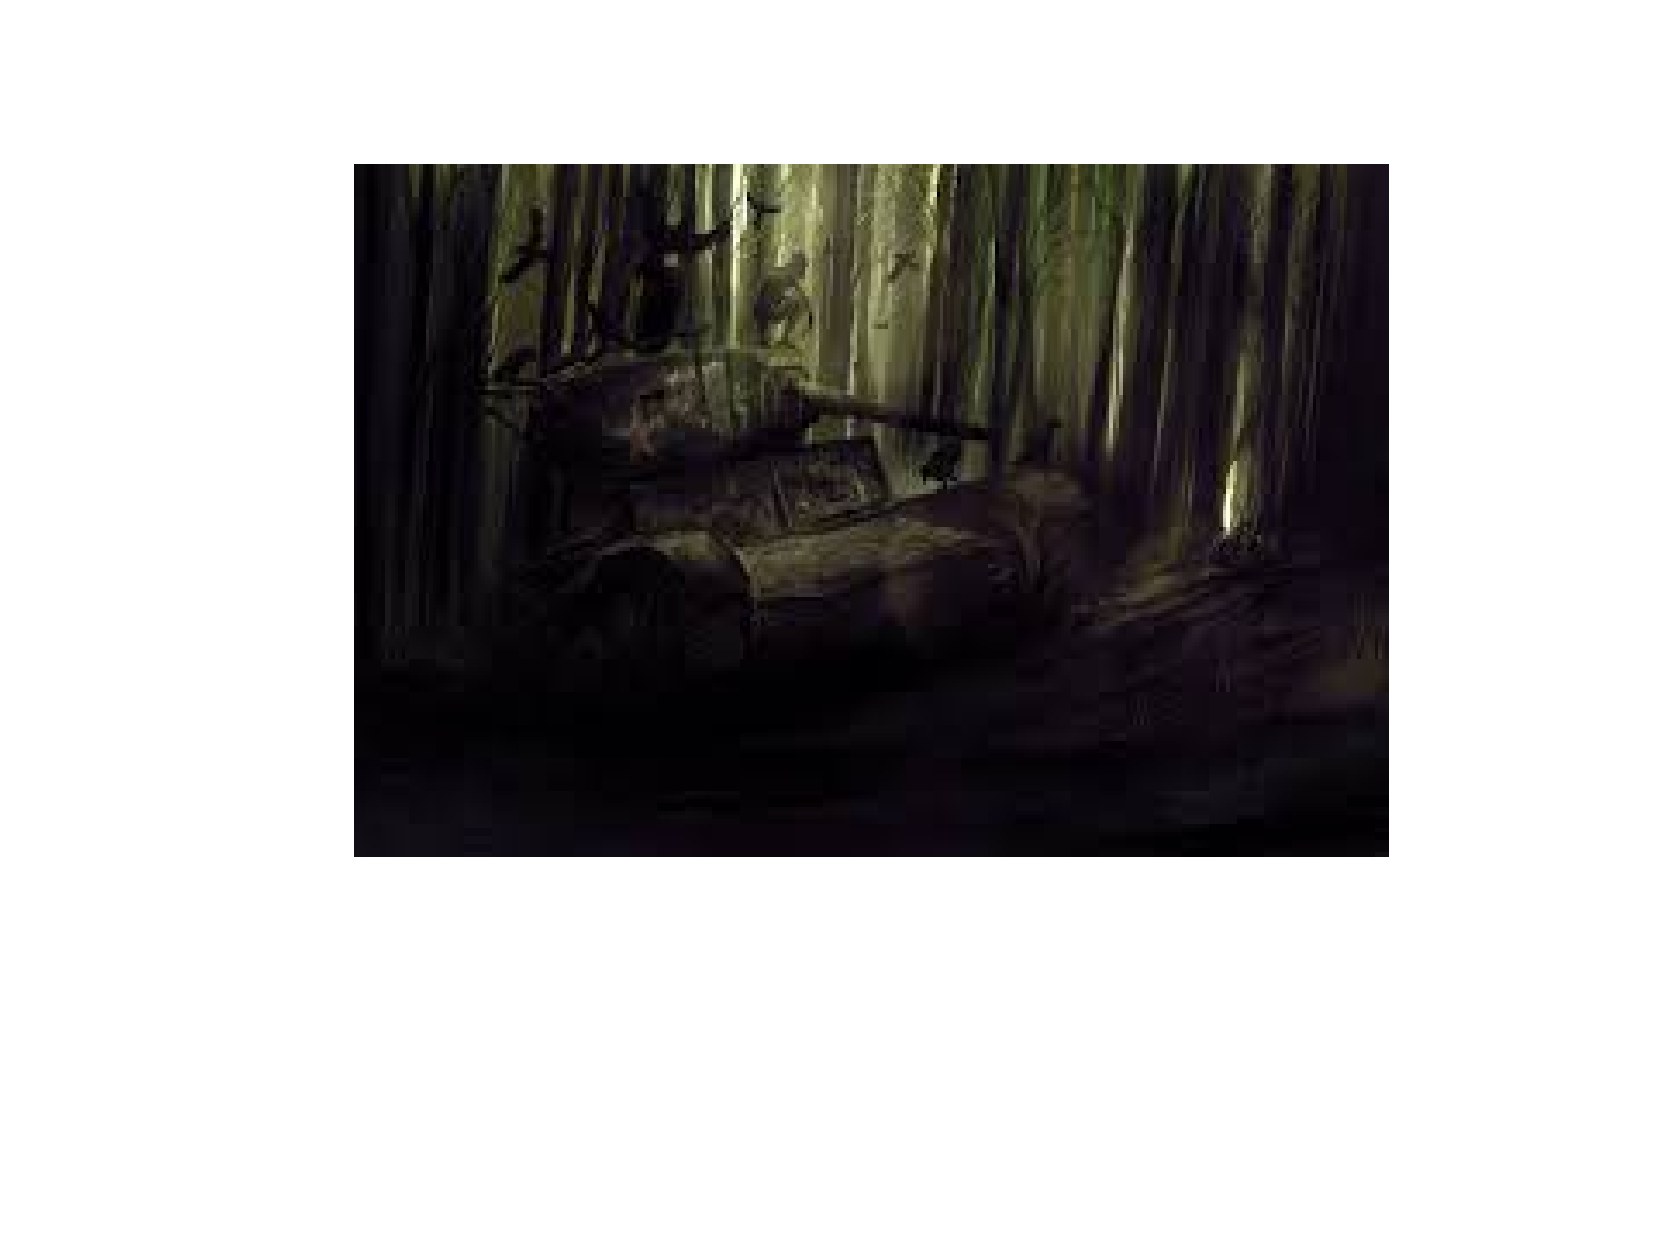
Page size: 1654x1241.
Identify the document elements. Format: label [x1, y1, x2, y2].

picture [354, 164, 1389, 857]
